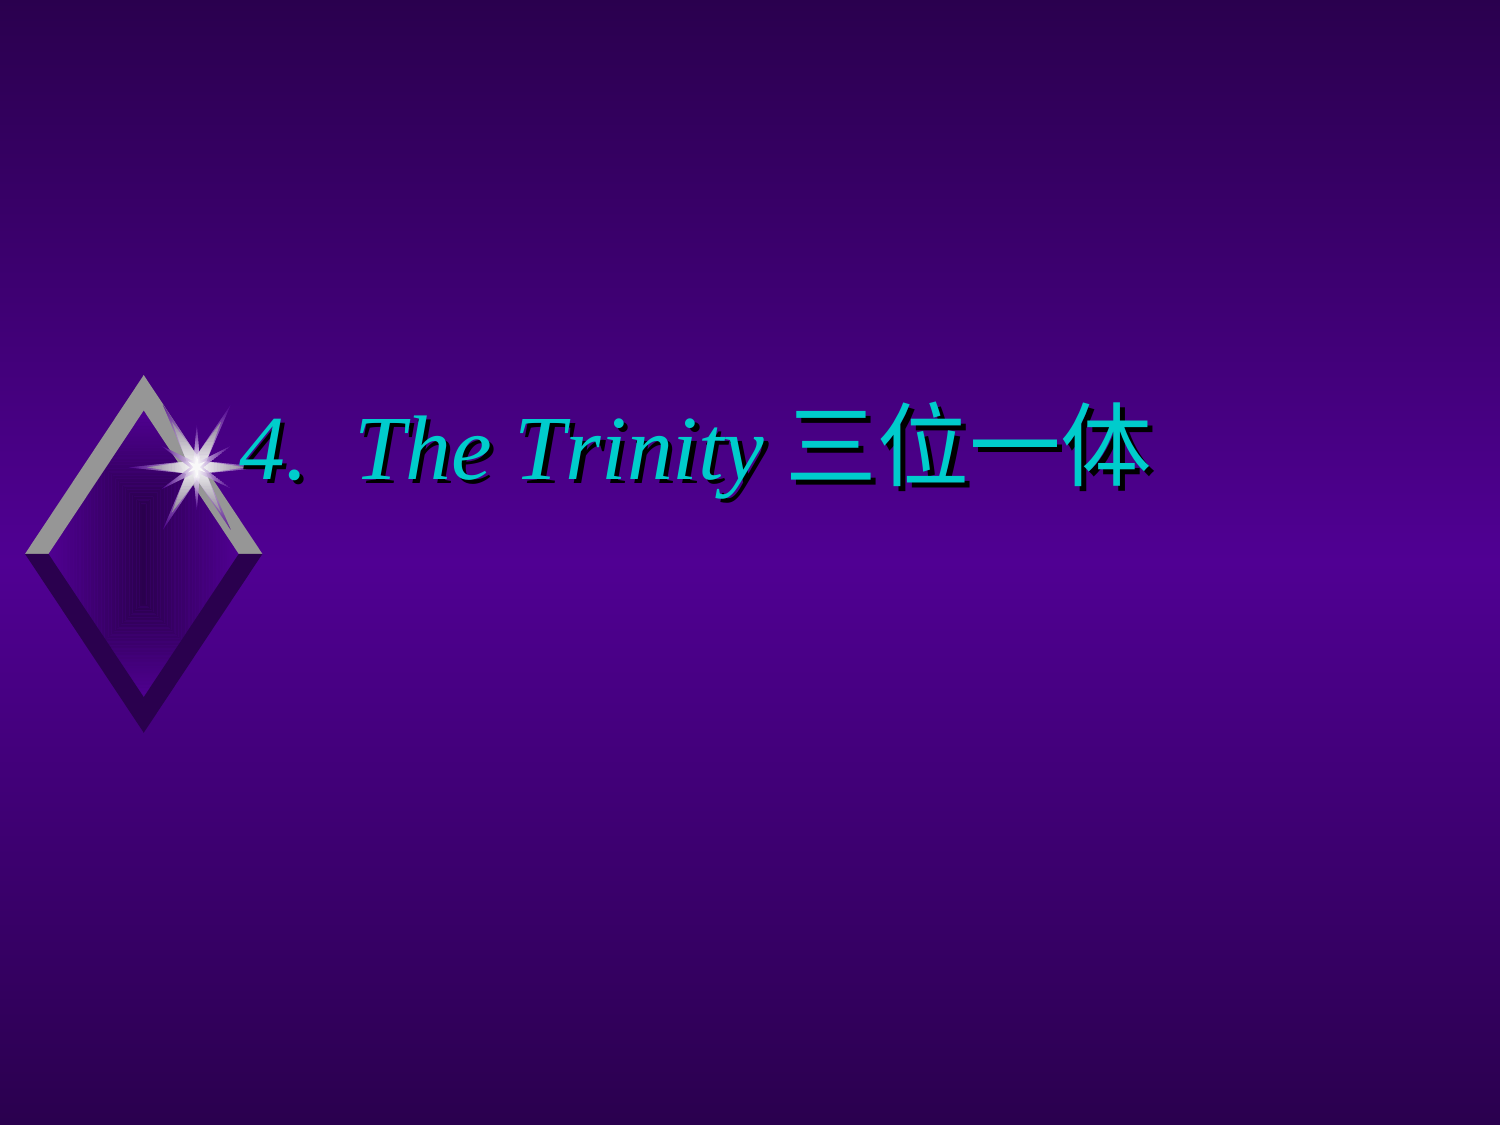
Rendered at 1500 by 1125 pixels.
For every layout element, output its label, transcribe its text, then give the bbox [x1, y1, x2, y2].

title 4. The Trinity三位一体 [224, 349, 1500, 538]
